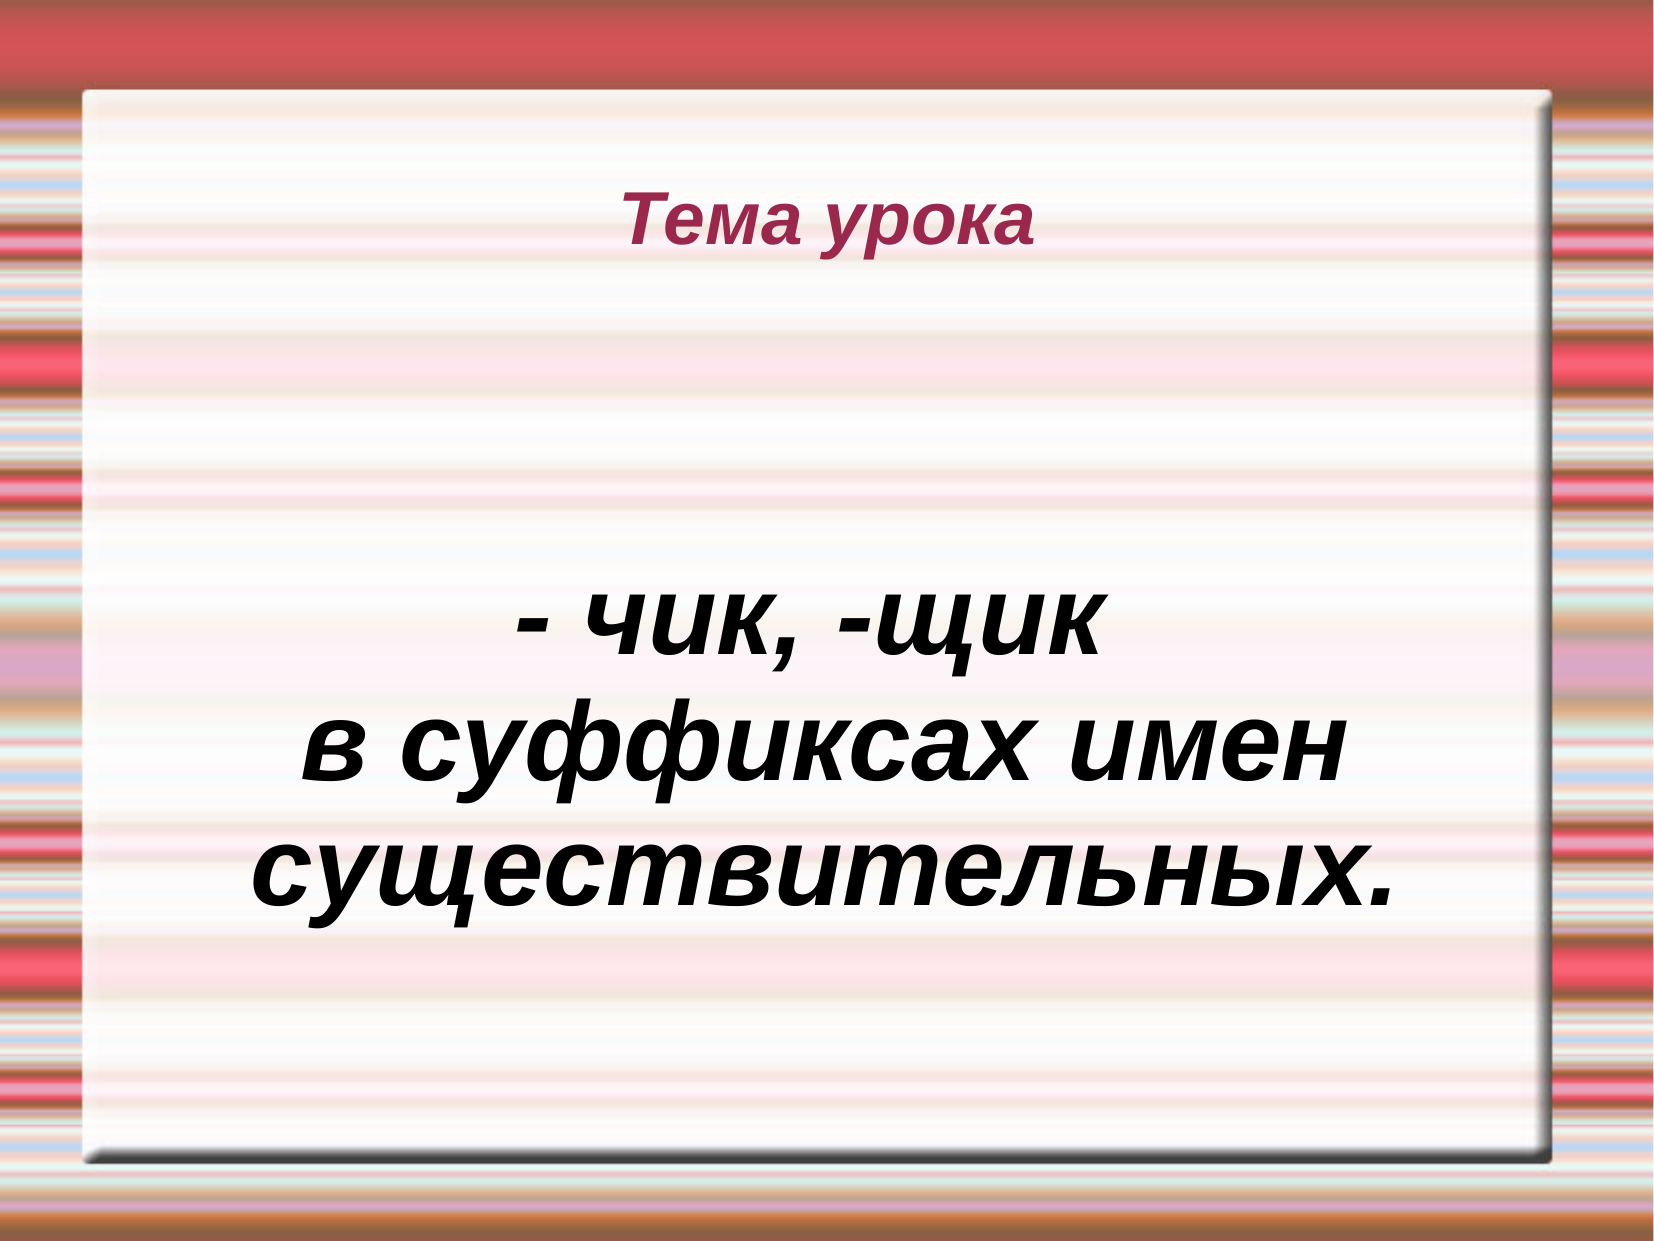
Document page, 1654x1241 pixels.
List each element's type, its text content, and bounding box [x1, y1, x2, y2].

title Тема урока [121, 114, 1534, 322]
picture [0, 0, 1654, 1241]
subtitle - чик, -щик в суффиксах имен существительных. [134, 350, 1516, 1132]
